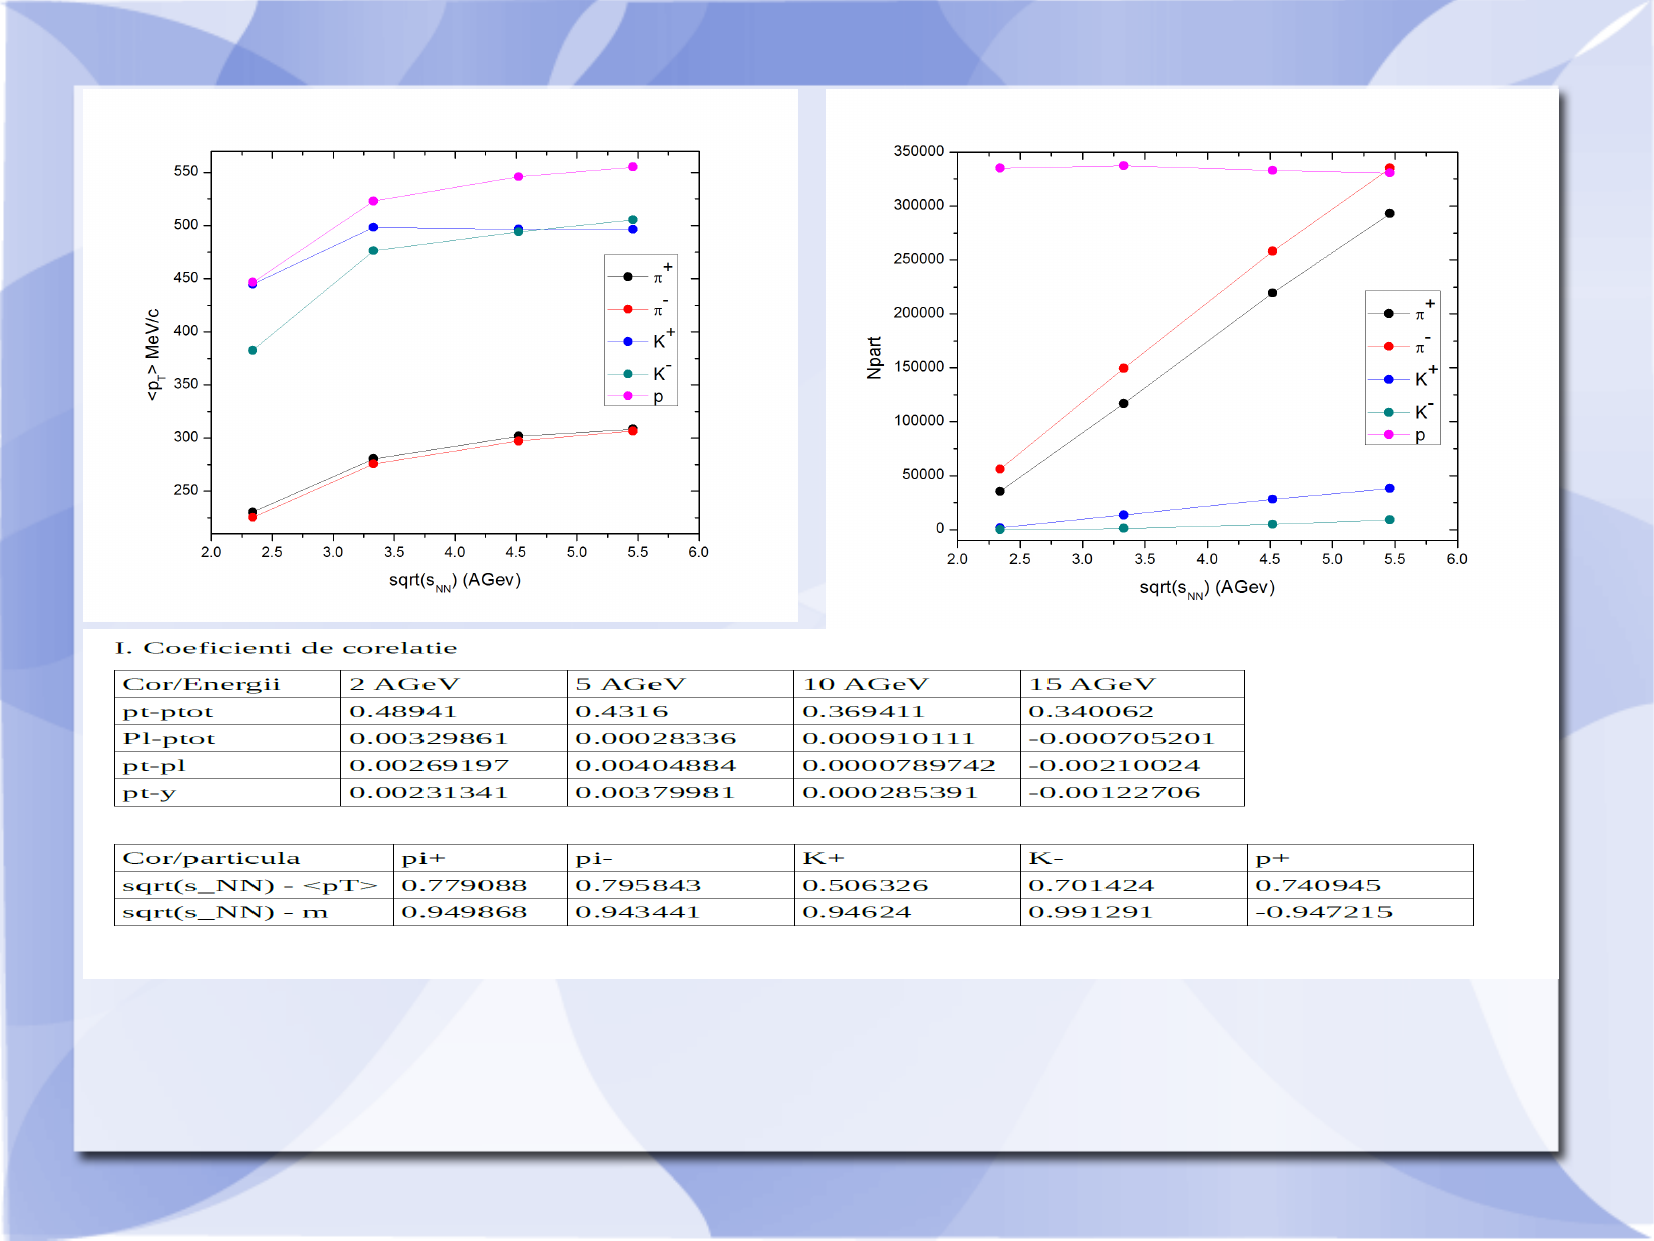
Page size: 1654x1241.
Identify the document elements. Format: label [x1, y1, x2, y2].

picture [83, 89, 798, 622]
picture [83, 89, 1559, 979]
